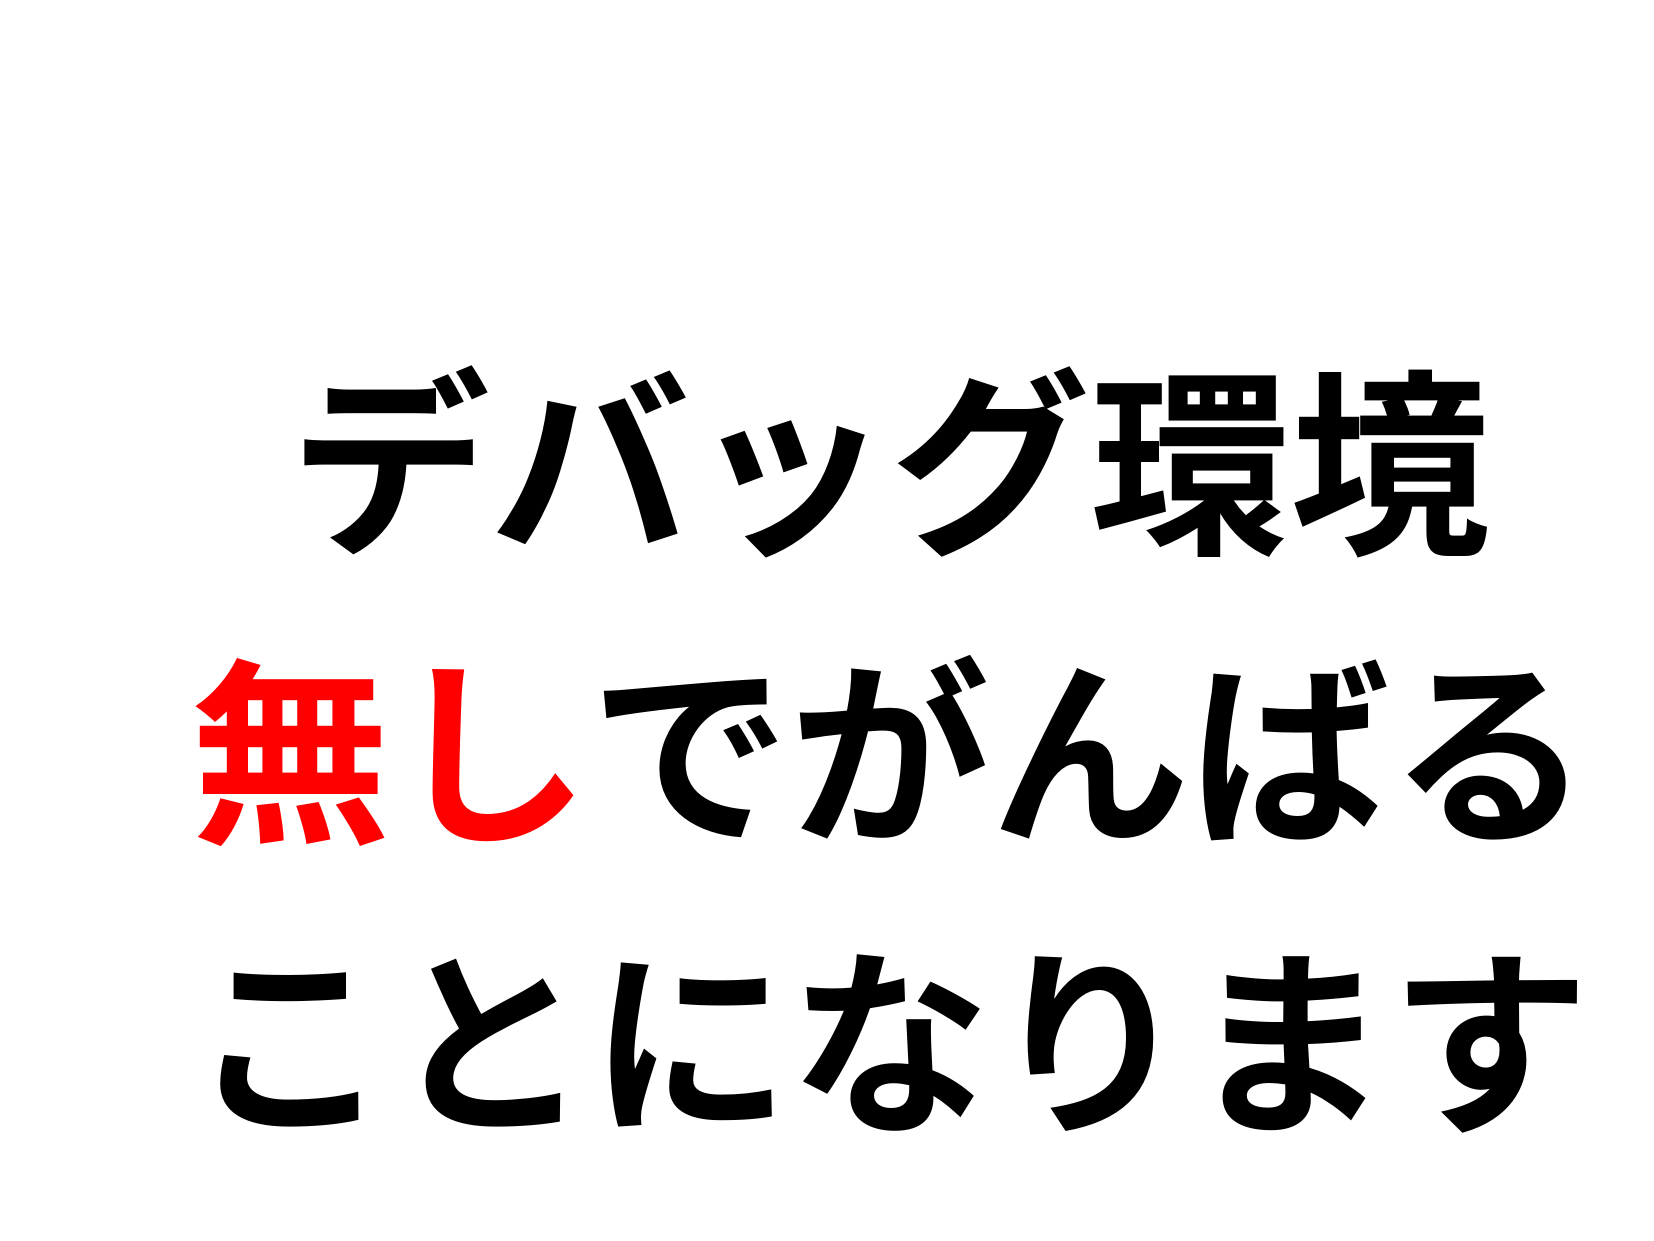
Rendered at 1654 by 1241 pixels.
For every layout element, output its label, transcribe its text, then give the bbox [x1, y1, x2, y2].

text_box デバッグ環境 無しでがんばる ことになります [175, 299, 1506, 916]
